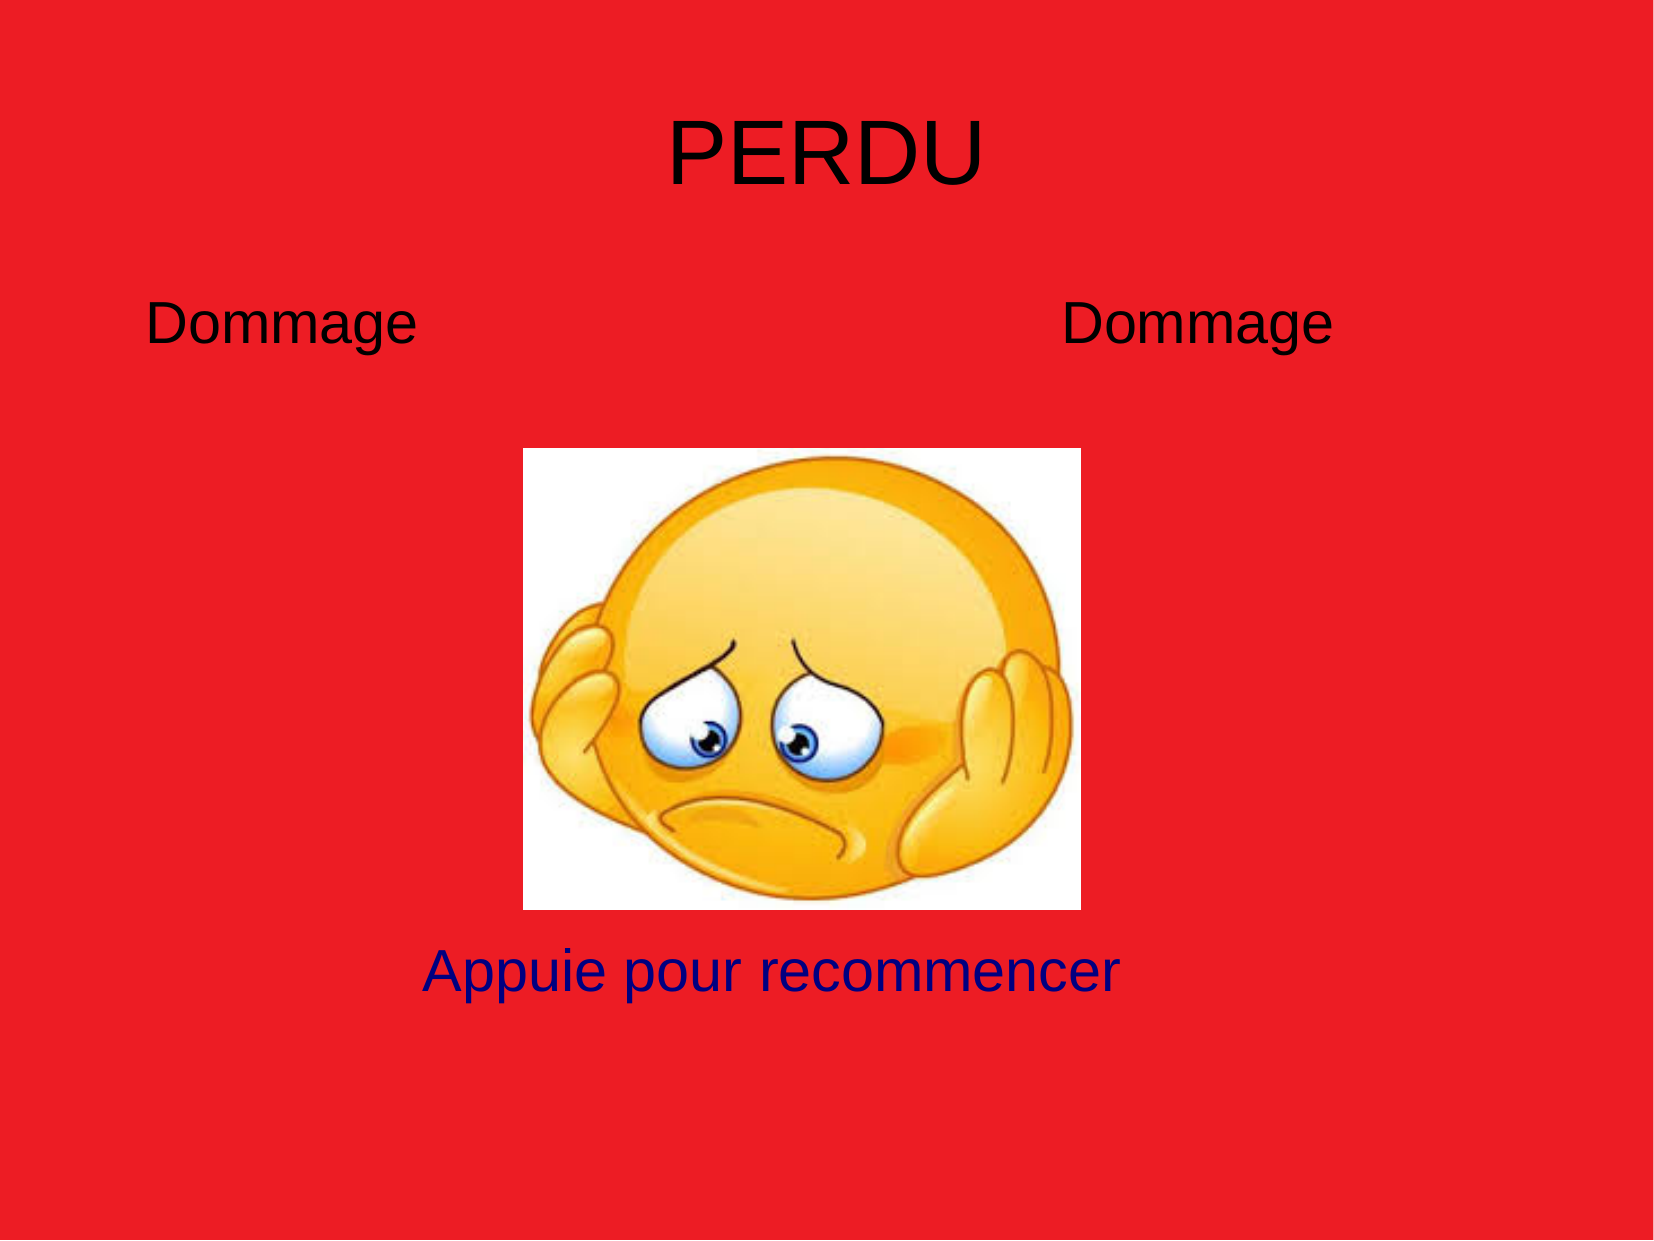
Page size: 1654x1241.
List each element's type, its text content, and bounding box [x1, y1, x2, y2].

picture [523, 448, 1081, 910]
title PERDU [82, 49, 1571, 257]
list Dommage Dommage Appuie pour recommencer [82, 290, 1571, 1010]
